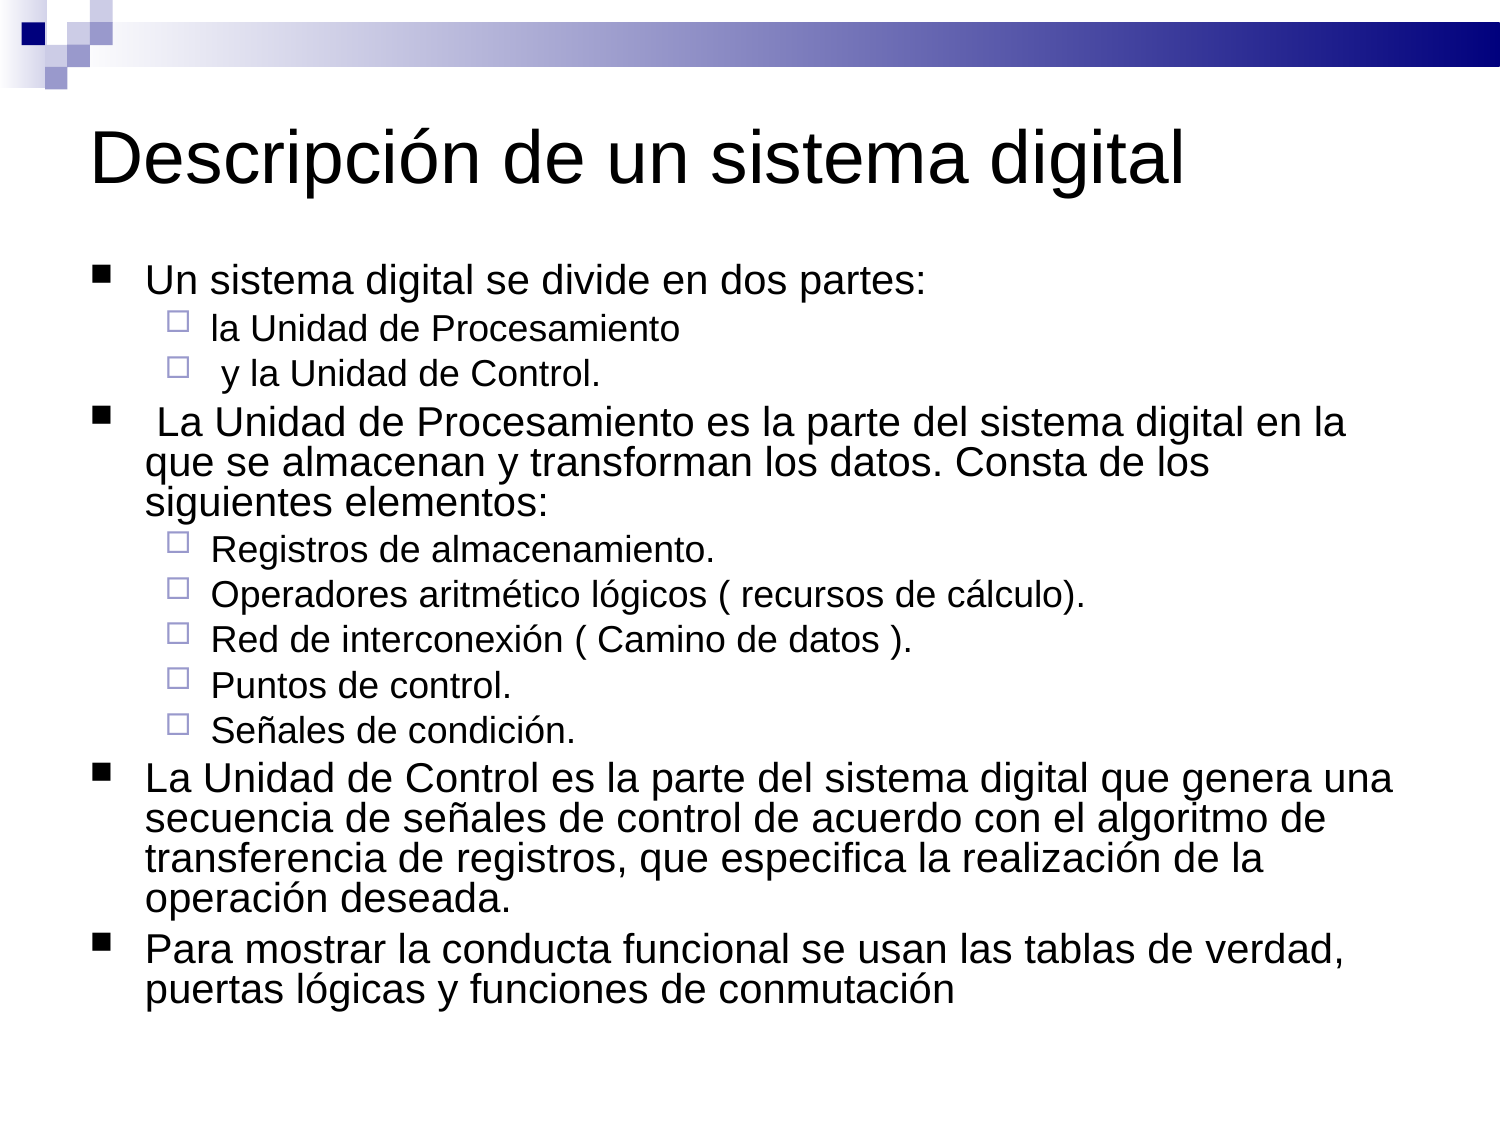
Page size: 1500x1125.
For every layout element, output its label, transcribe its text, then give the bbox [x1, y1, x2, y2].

list Un sistema digital se divide en dos partes: la Unidad de Procesamiento y la Unidad de Control. La Unidad de Procesamiento es la parte del sistema digital en la que se almacenan y transforman los datos. Consta de los siguientes elementos: Registros de almacenamiento. Operadores aritmético lógicos ( recursos de cálculo). Red de interconexión ( Camino de datos ). Puntos de control. Señales de condición. La Unidad de Control es la parte del sistema digital que genera una secuencia de señales de control de acuerdo con el algoritmo de transferencia de registros, que especifica la realización de la operación deseada. Para mostrar la conducta funcional se usan las tablas de verdad, puertas lógicas y funciones de conmutación [75, 255, 1426, 1024]
title Descripción de un sistema digital [75, 74, 1426, 232]
